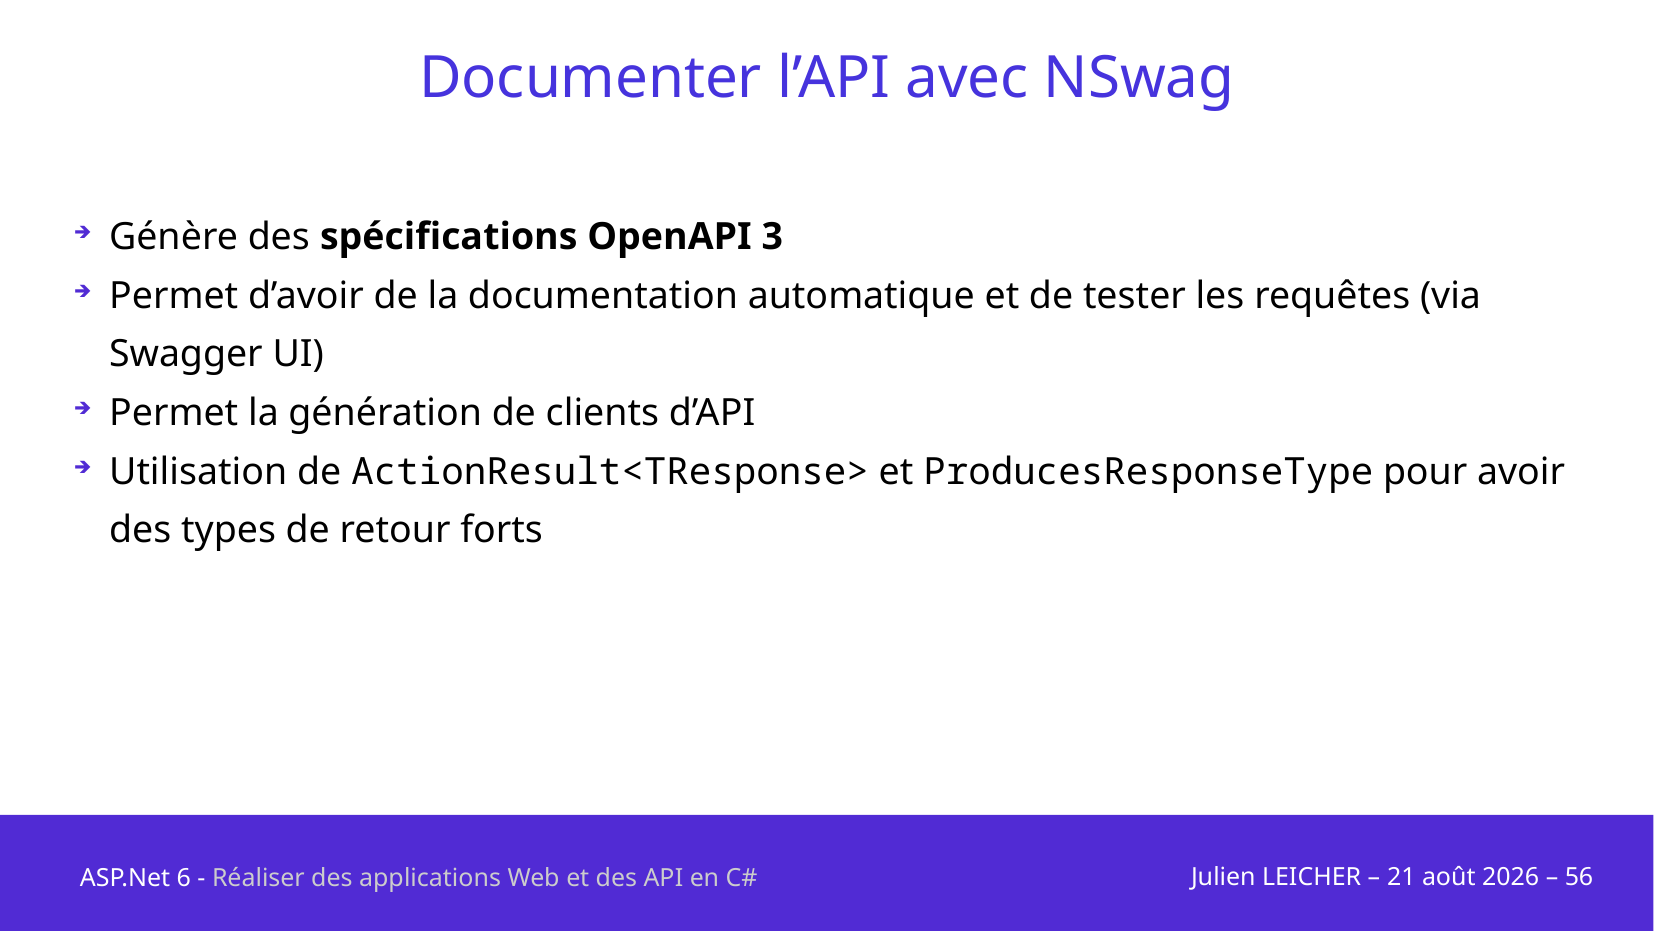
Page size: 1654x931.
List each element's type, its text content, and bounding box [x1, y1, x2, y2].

text_box ASP.Net 6 - Réaliser des applications Web et des API en C# [64, 852, 798, 898]
text_box Julien LEICHER – 28 févr. 2022 – <numéro> [0, 814, 1654, 931]
text_box Génère des spécifications OpenAPI 3 Permet d’avoir de la documentation automatique et de tester les requêtes (via Swagger UI) Permet la génération de clients d’API Utilisation de ActionResult<TResponse> et ProducesResponseType pour avoir des types de retour forts [59, 194, 1595, 678]
text_box Documenter l’API avec NSwag [0, 27, 1654, 113]
